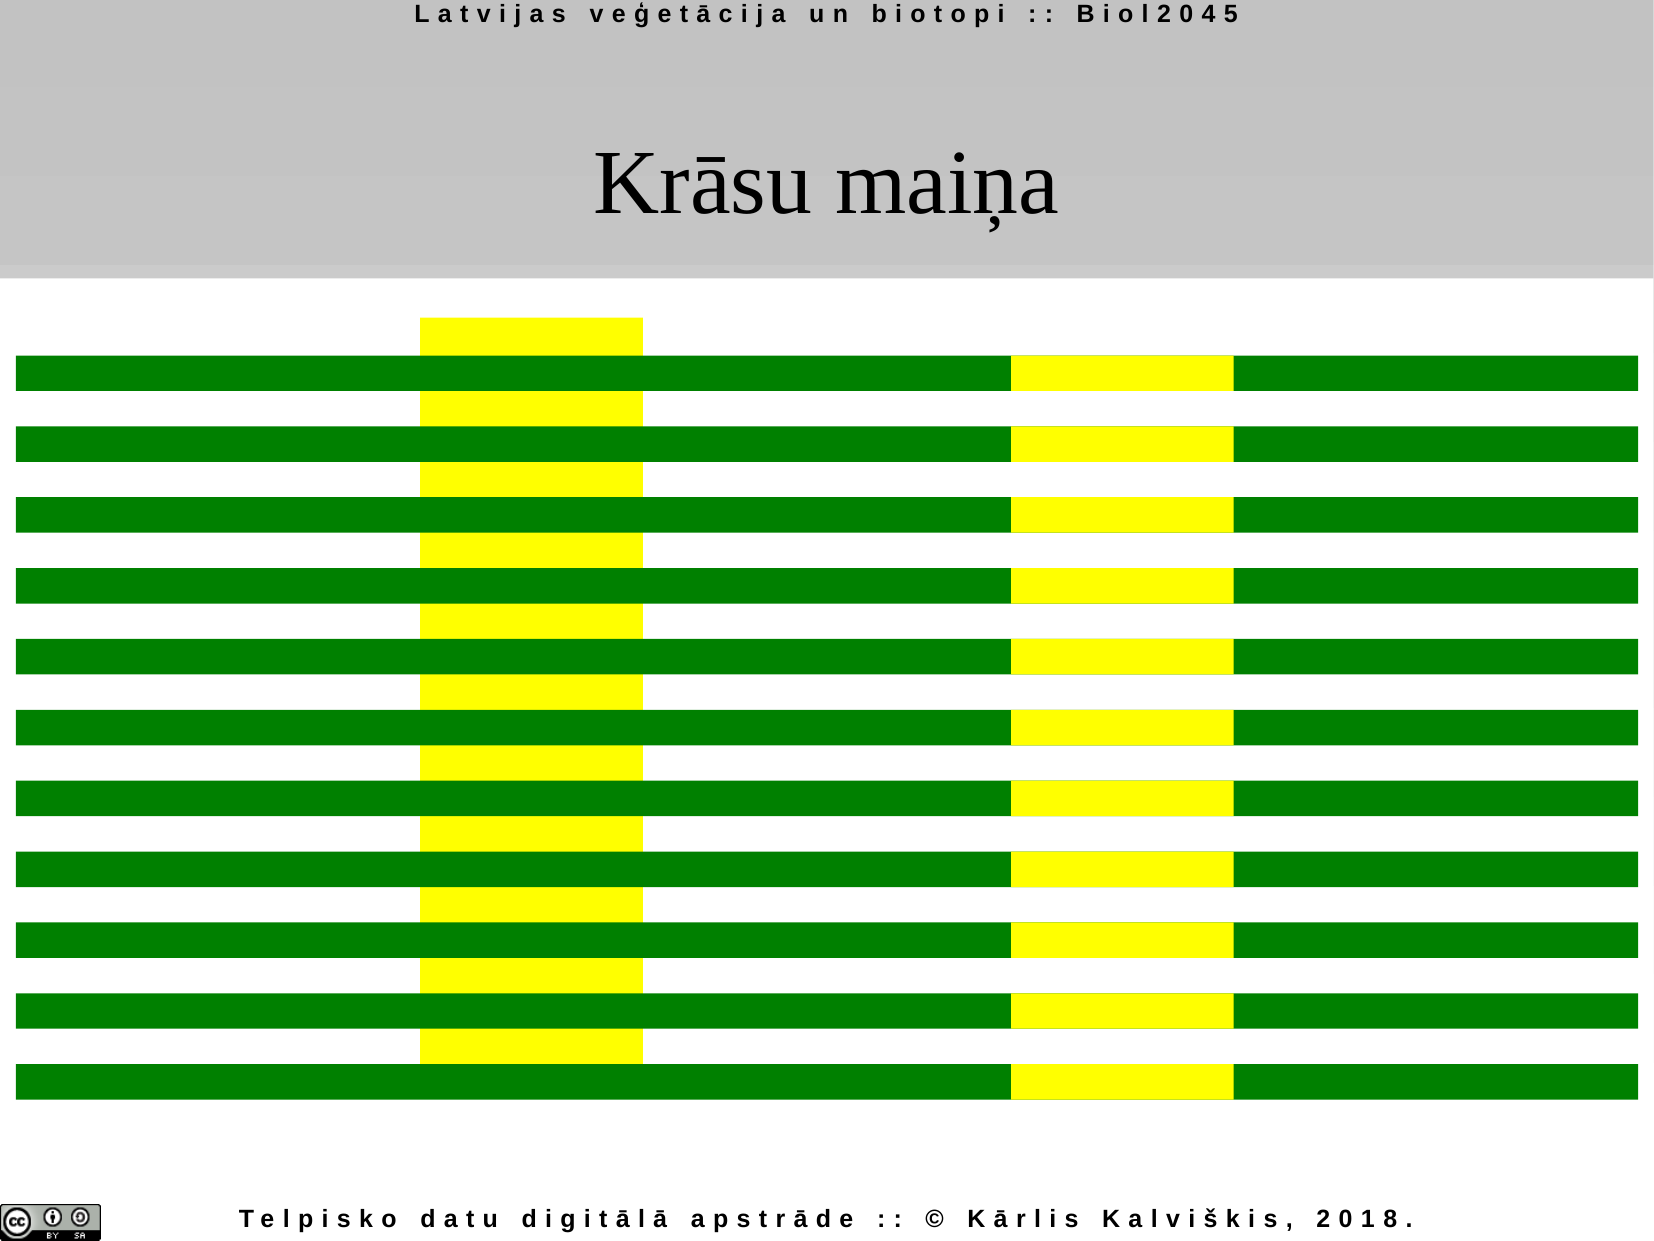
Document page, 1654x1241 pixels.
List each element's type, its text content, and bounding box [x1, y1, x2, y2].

text_box [0, 278, 1654, 1177]
picture [0, 1177, 1654, 1241]
title Krāsu maiņa [29, 49, 1625, 296]
picture [0, 0, 1654, 278]
